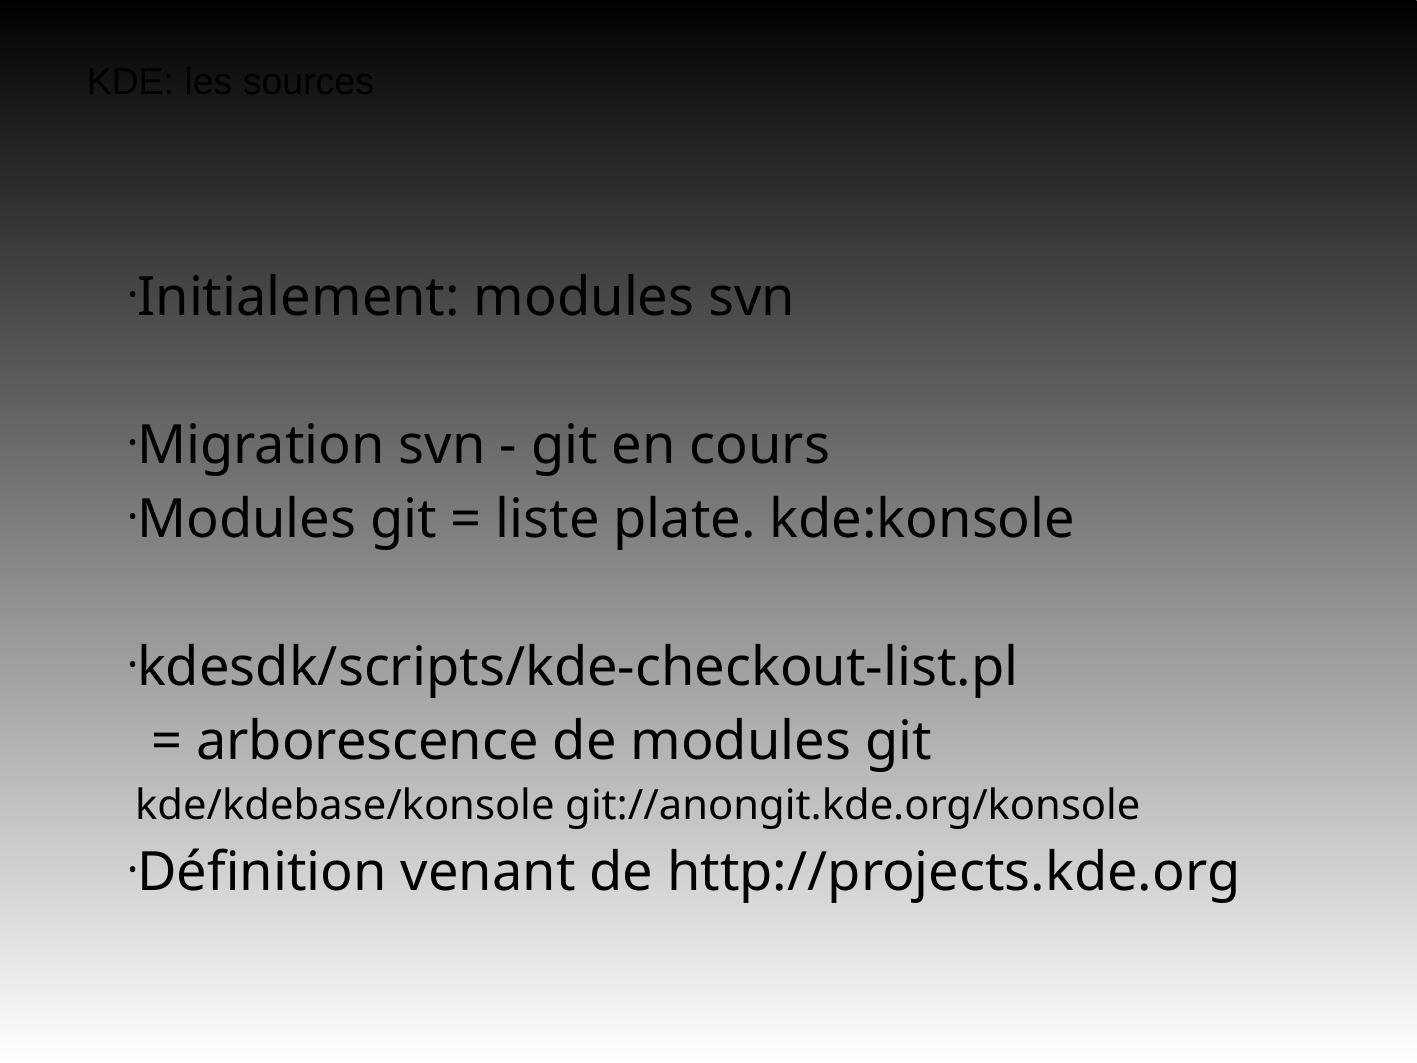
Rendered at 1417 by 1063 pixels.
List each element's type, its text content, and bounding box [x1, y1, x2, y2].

list Initialement: modules svn Migration svn - git en cours Modules git = liste plate. kde:konsole kdesdk/scripts/kde-checkout-list.pl = arborescence de modules git kde/kdebase/konsole git://anongit.kde.org/konsole Définition venant de http://projects.kde.org [113, 249, 1358, 898]
title KDE: les sources [72, 53, 1348, 224]
